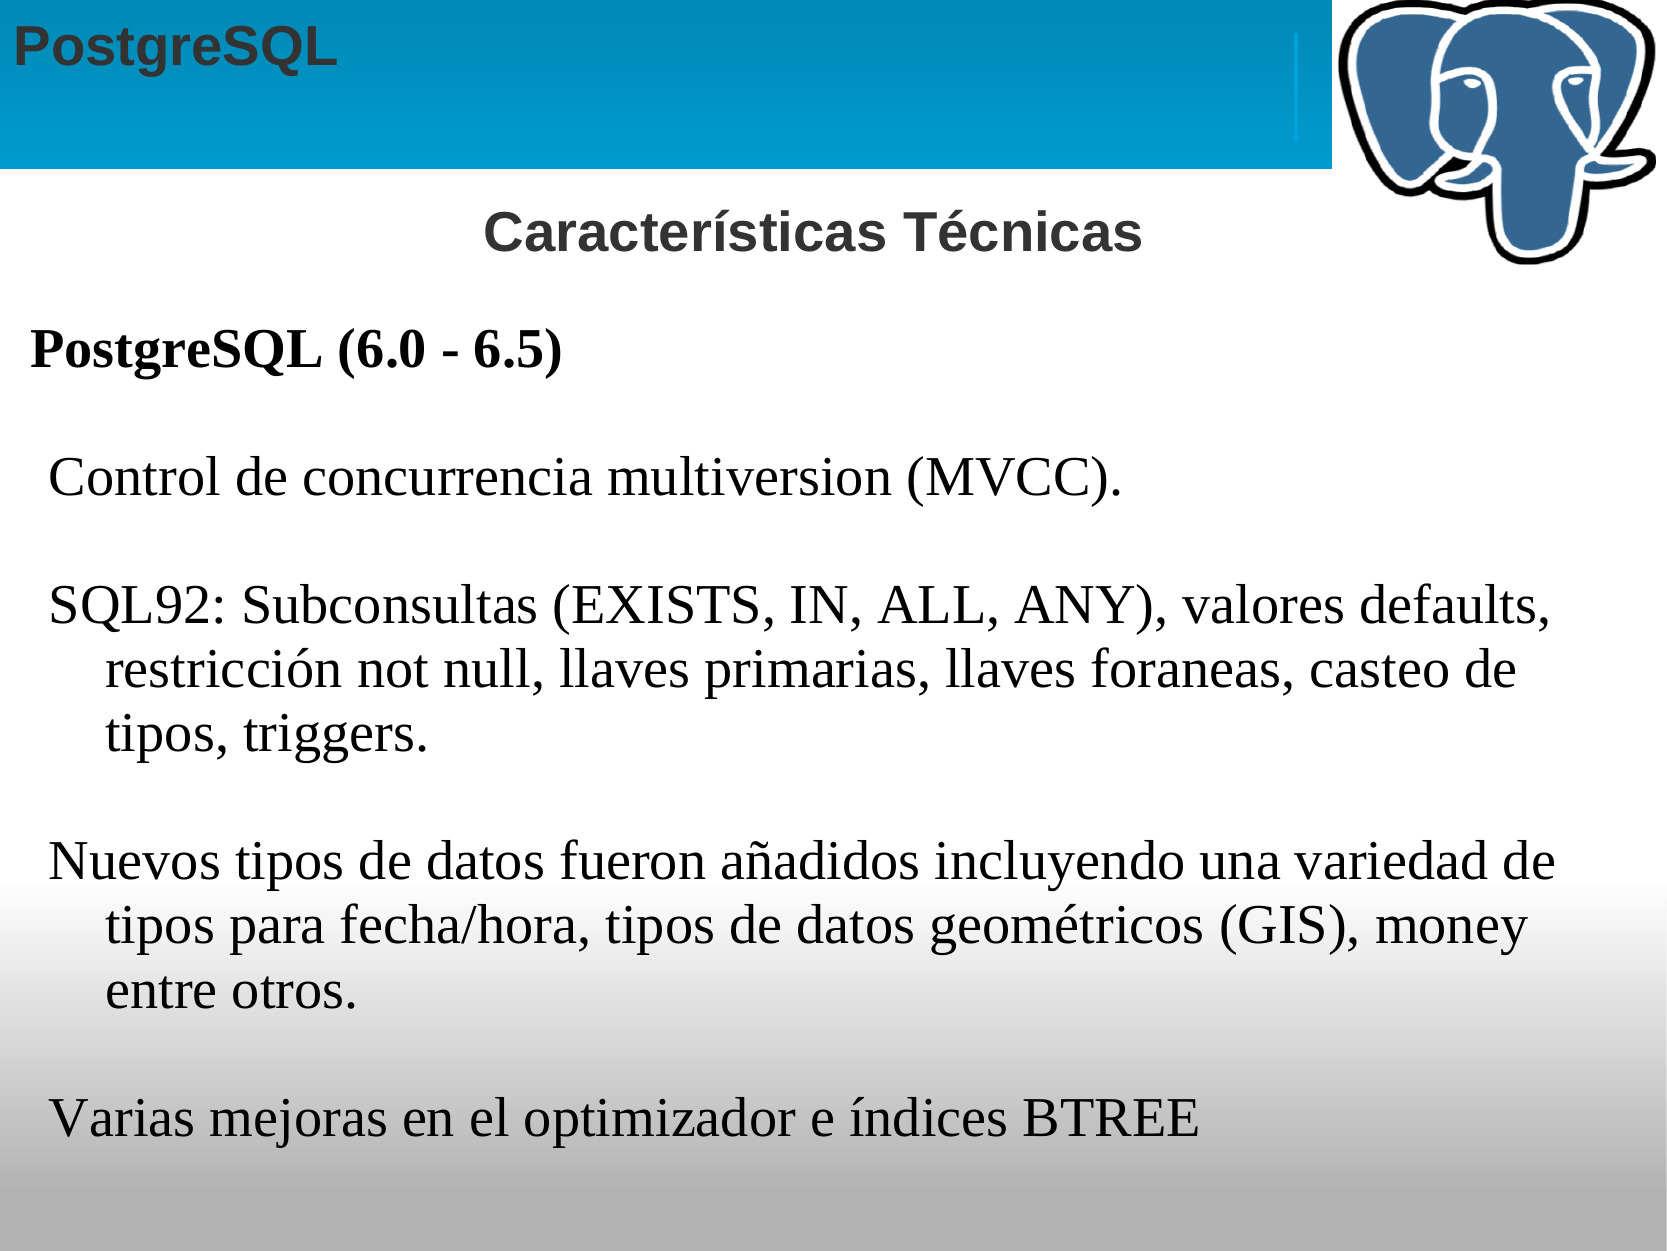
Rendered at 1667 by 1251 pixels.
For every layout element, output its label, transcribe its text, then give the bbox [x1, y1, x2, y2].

picture [0, 0, 1667, 1251]
text_box Características Técnicas [13, 200, 1337, 265]
text_box PostgreSQL (6.0 - 6.5) Control de concurrencia multiversion (MVCC). SQL92: Subconsultas (EXISTS, IN, ALL, ANY), valores defaults, restricción not null, llaves primarias, llaves foraneas, casteo de tipos, triggers. Nuevos tipos de datos fueron añadidos incluyendo una variedad de tipos para fecha/hora, tipos de datos geométricos (GIS), money entre otros. Varias mejoras en el optimizador e índices BTREE [30, 316, 1613, 1150]
text_box PostgreSQL [13, 14, 1265, 79]
